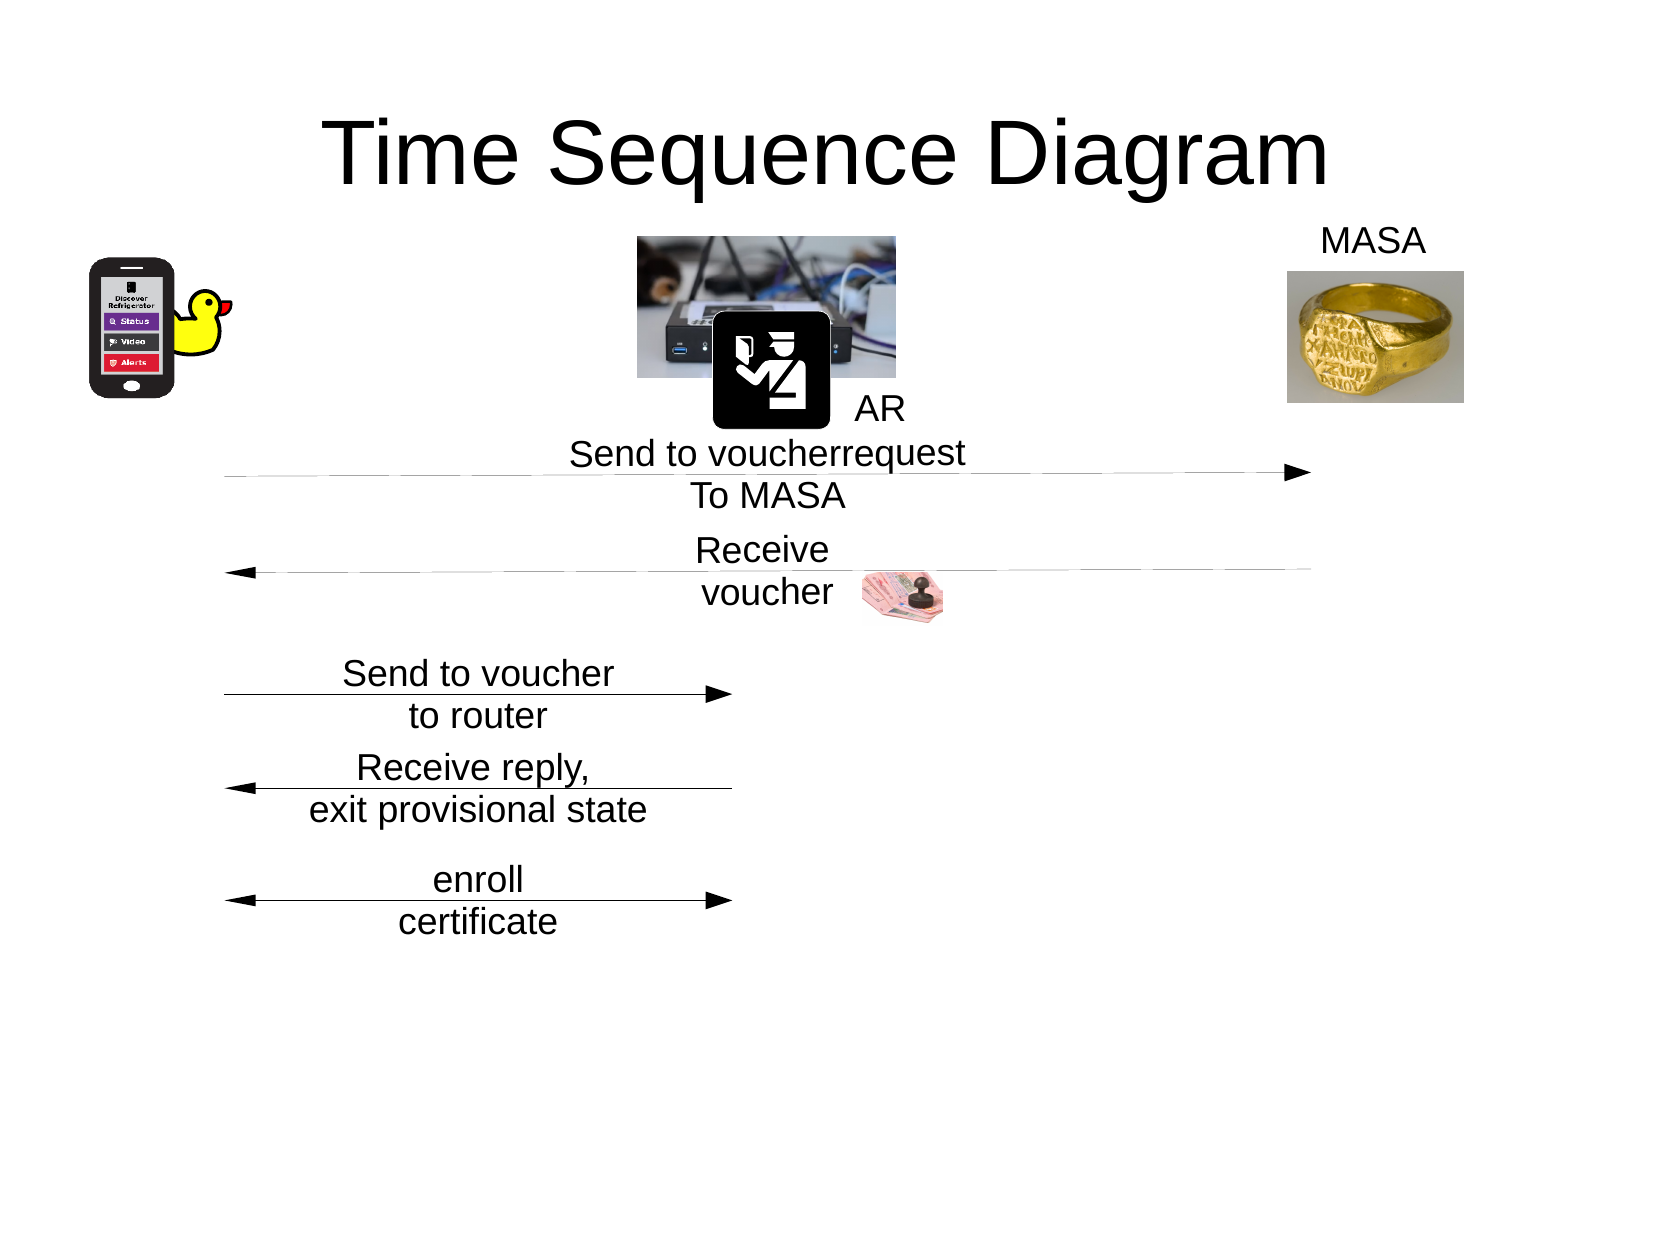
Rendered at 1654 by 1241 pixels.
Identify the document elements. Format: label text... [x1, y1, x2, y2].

text_box AR [839, 380, 922, 438]
title Time Sequence Diagram [82, 49, 1571, 257]
picture [85, 253, 237, 402]
picture [637, 236, 896, 434]
picture [1287, 271, 1464, 403]
picture [862, 572, 943, 626]
text_box MASA [1305, 212, 1441, 270]
